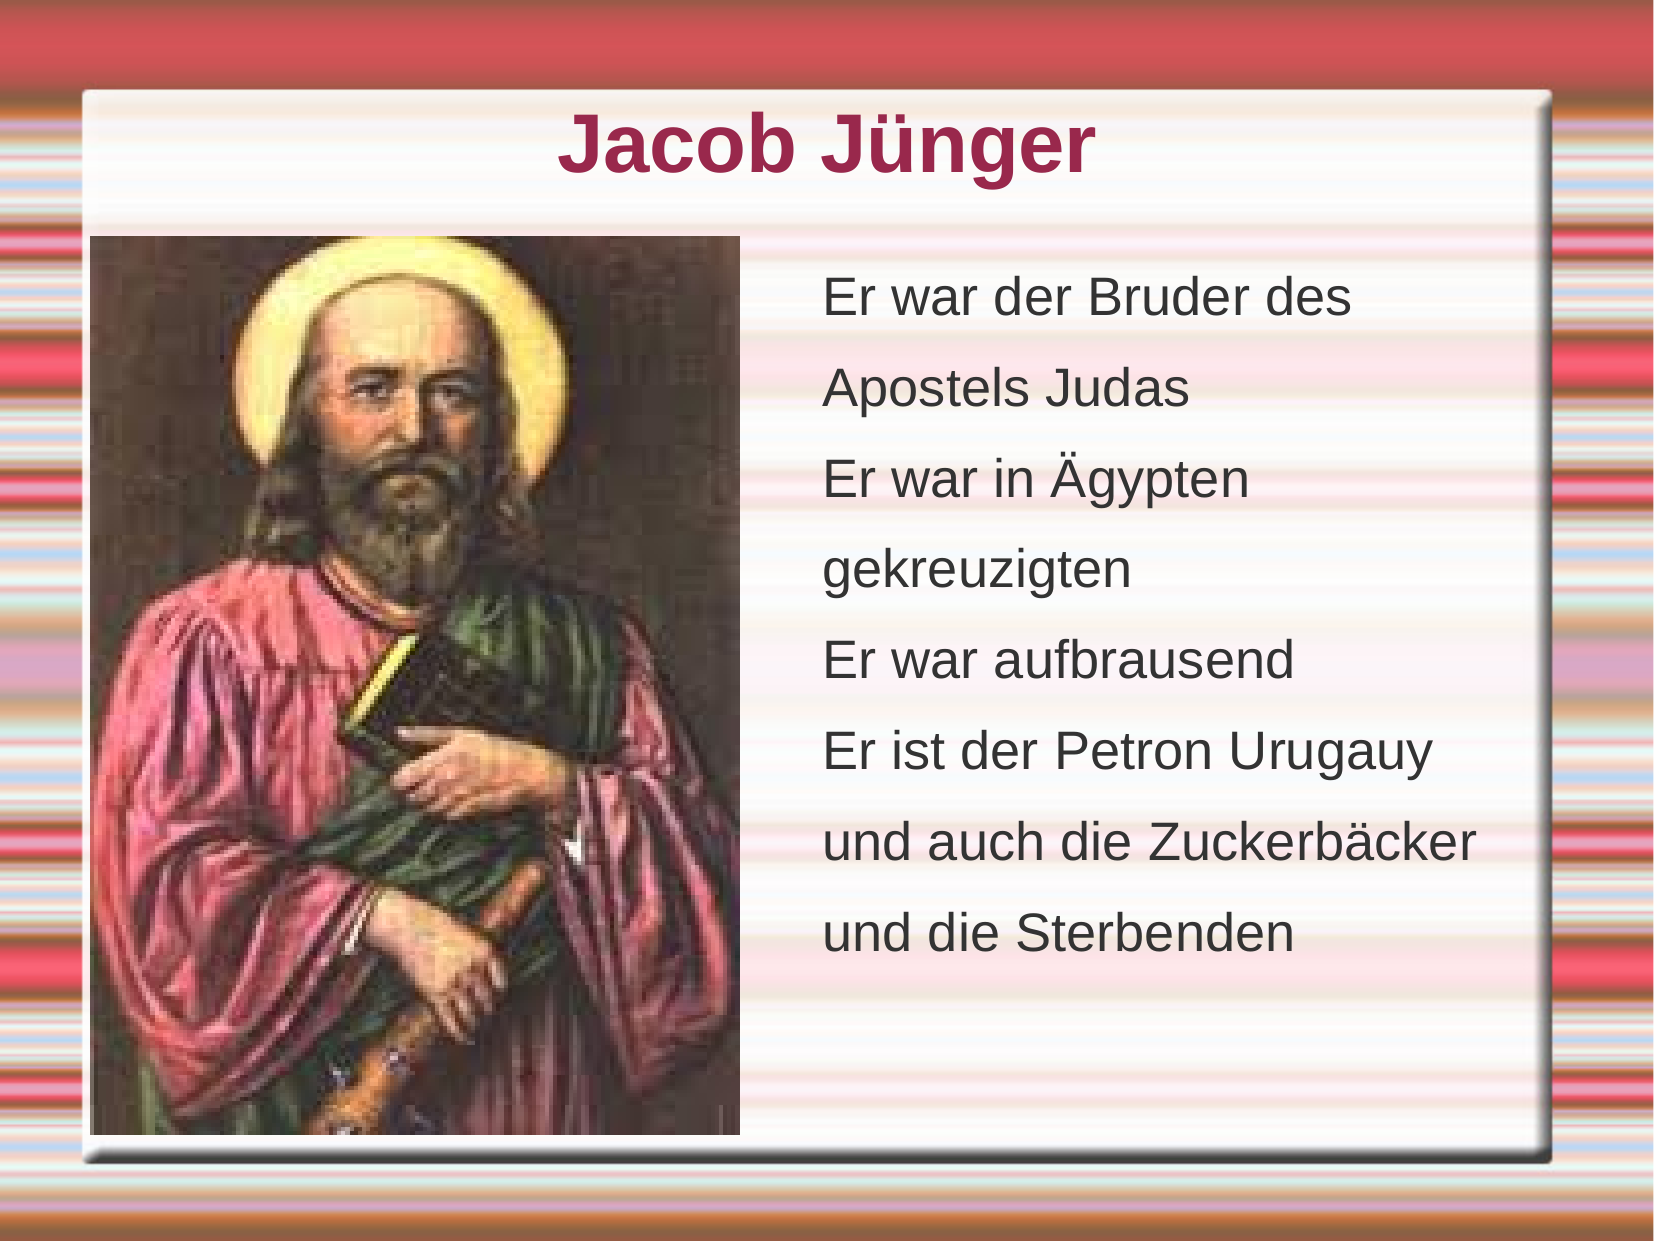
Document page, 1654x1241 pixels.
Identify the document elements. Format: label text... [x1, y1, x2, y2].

picture [0, 0, 1654, 1241]
list Er war der Bruder des Apostels Judas Er war in Ägypten gekreuzigten Er war aufbrausend Er ist der Petron Urugauy und auch die Zuckerbäcker und die Sterbenden [739, 236, 1512, 1123]
title Jacob Jünger [121, 50, 1534, 237]
